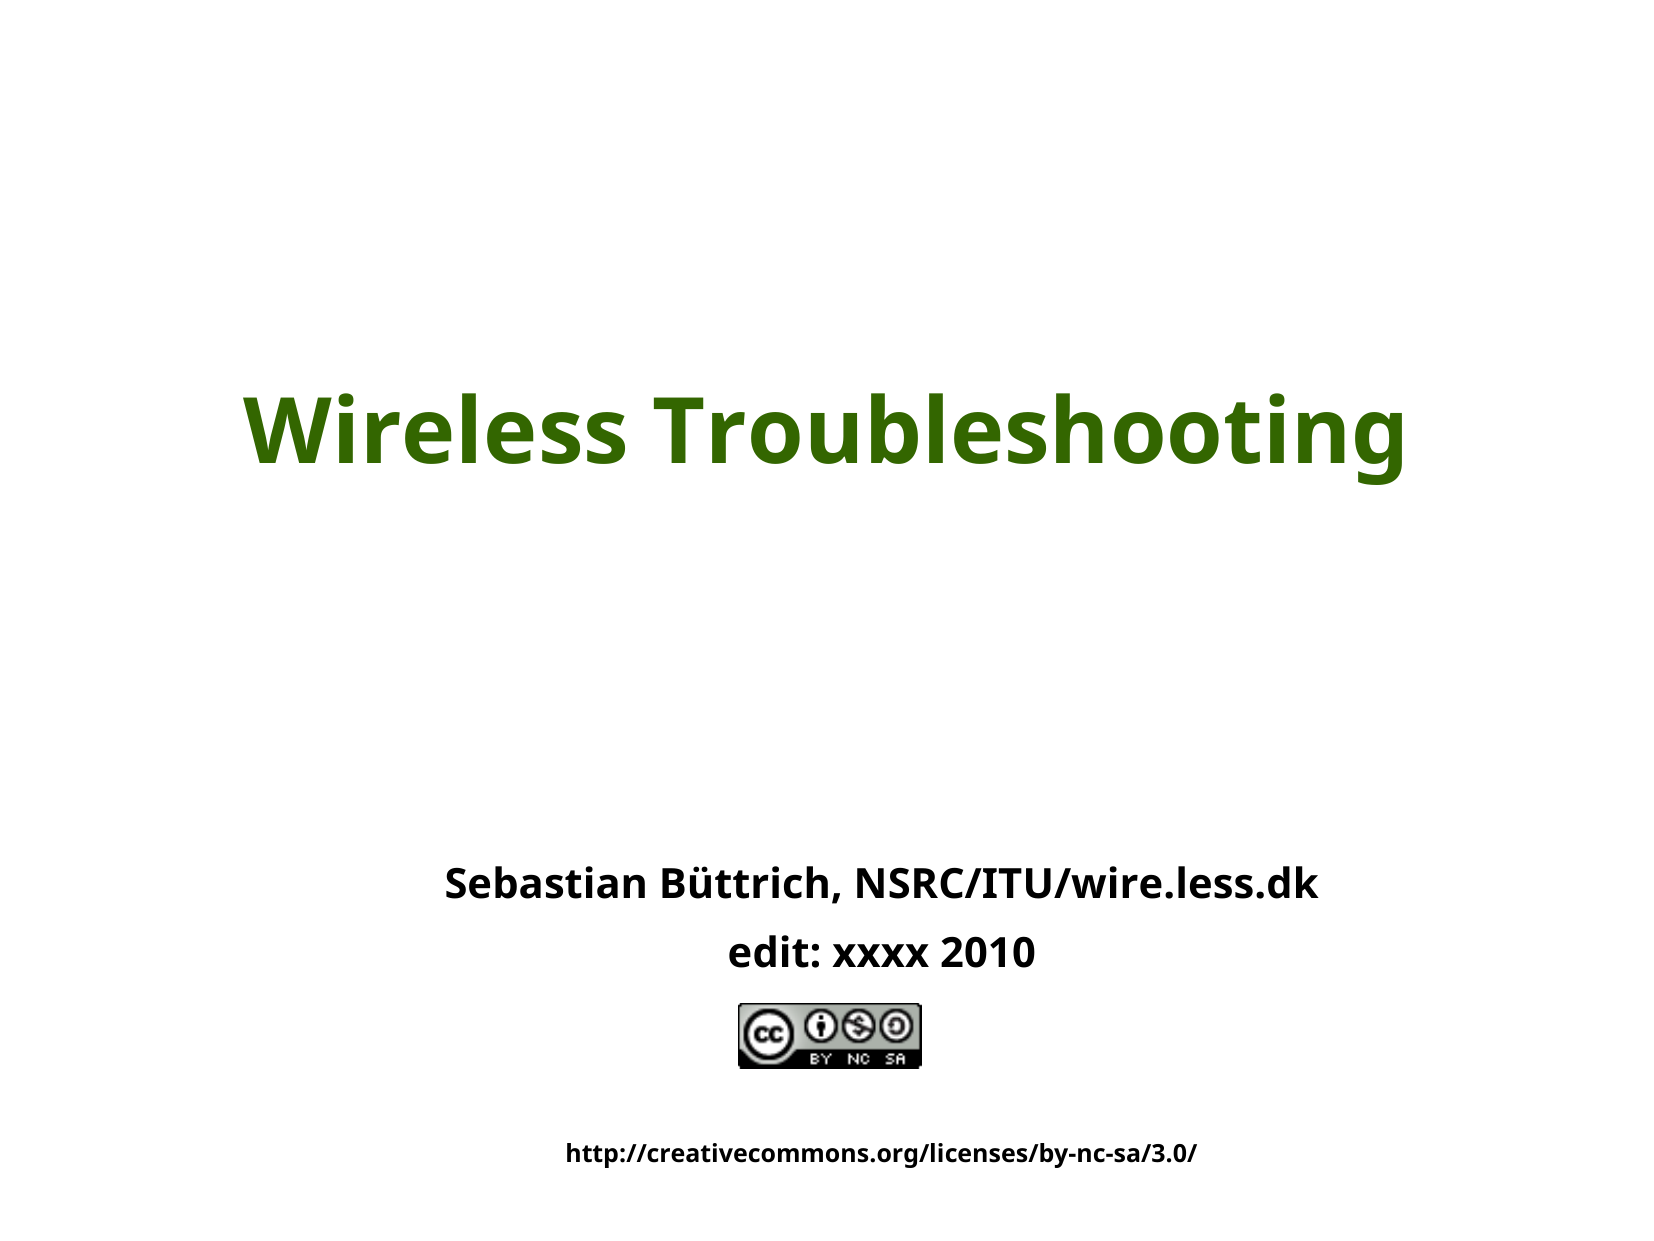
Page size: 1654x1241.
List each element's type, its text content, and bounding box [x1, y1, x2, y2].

picture [738, 1003, 922, 1069]
title Wireless Troubleshooting [124, 325, 1530, 533]
subtitle Sebastian Büttrich, NSRC/ITU/wire.less.dk edit: xxxx 2010 http://creativecommons.org/licenses/by-nc-sa/3.0/ [265, 848, 1424, 1165]
